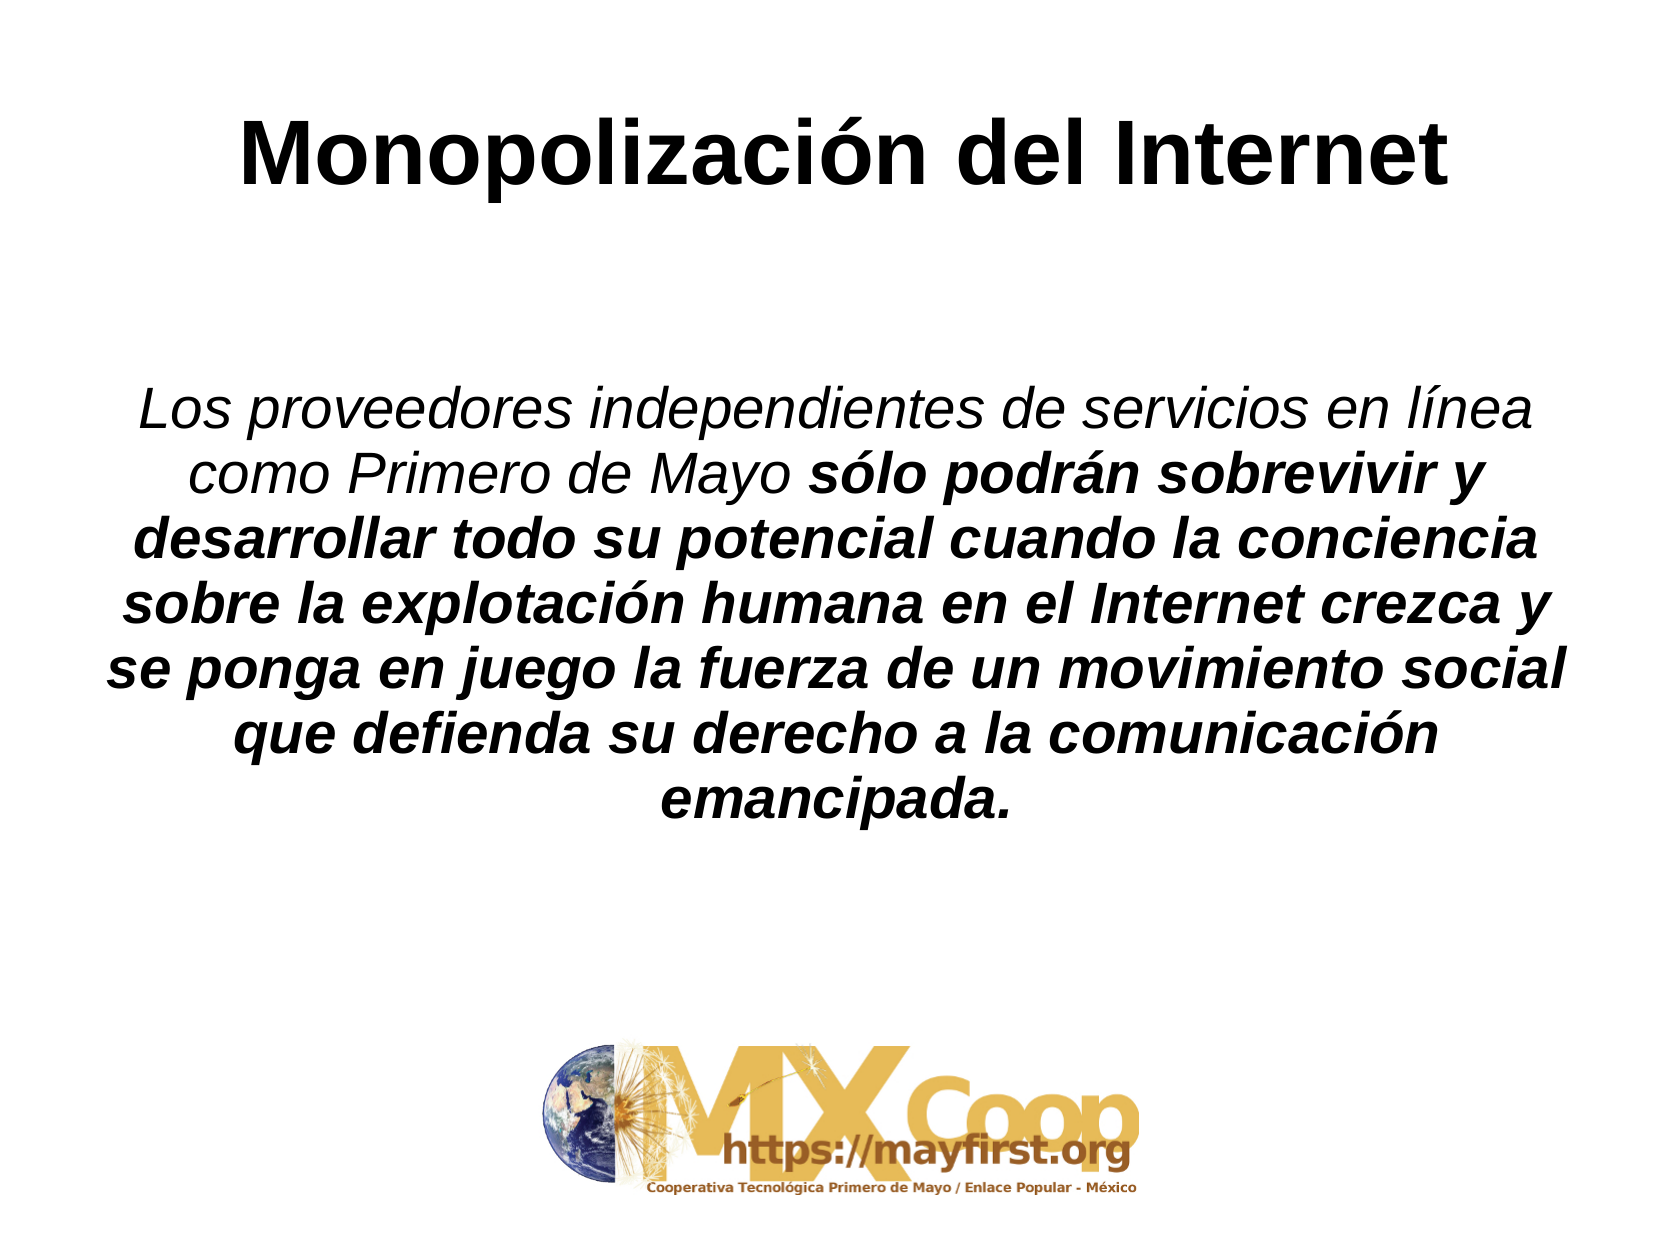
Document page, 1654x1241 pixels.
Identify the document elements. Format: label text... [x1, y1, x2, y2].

subtitle [82, 266, 1571, 986]
title Monopolización del Internet [82, 49, 1571, 257]
picture [538, 1034, 1139, 1195]
text_box Los proveedores independientes de servicios en línea como Primero de Mayo sólo podrán sobrevivir y desarrollar todo su potencial cuando la conciencia sobre la explotación humana en el Internet crezca y se ponga en juego la fuerza de un movimiento social que defienda su derecho a la comunicación emancipada. [87, 368, 1588, 851]
